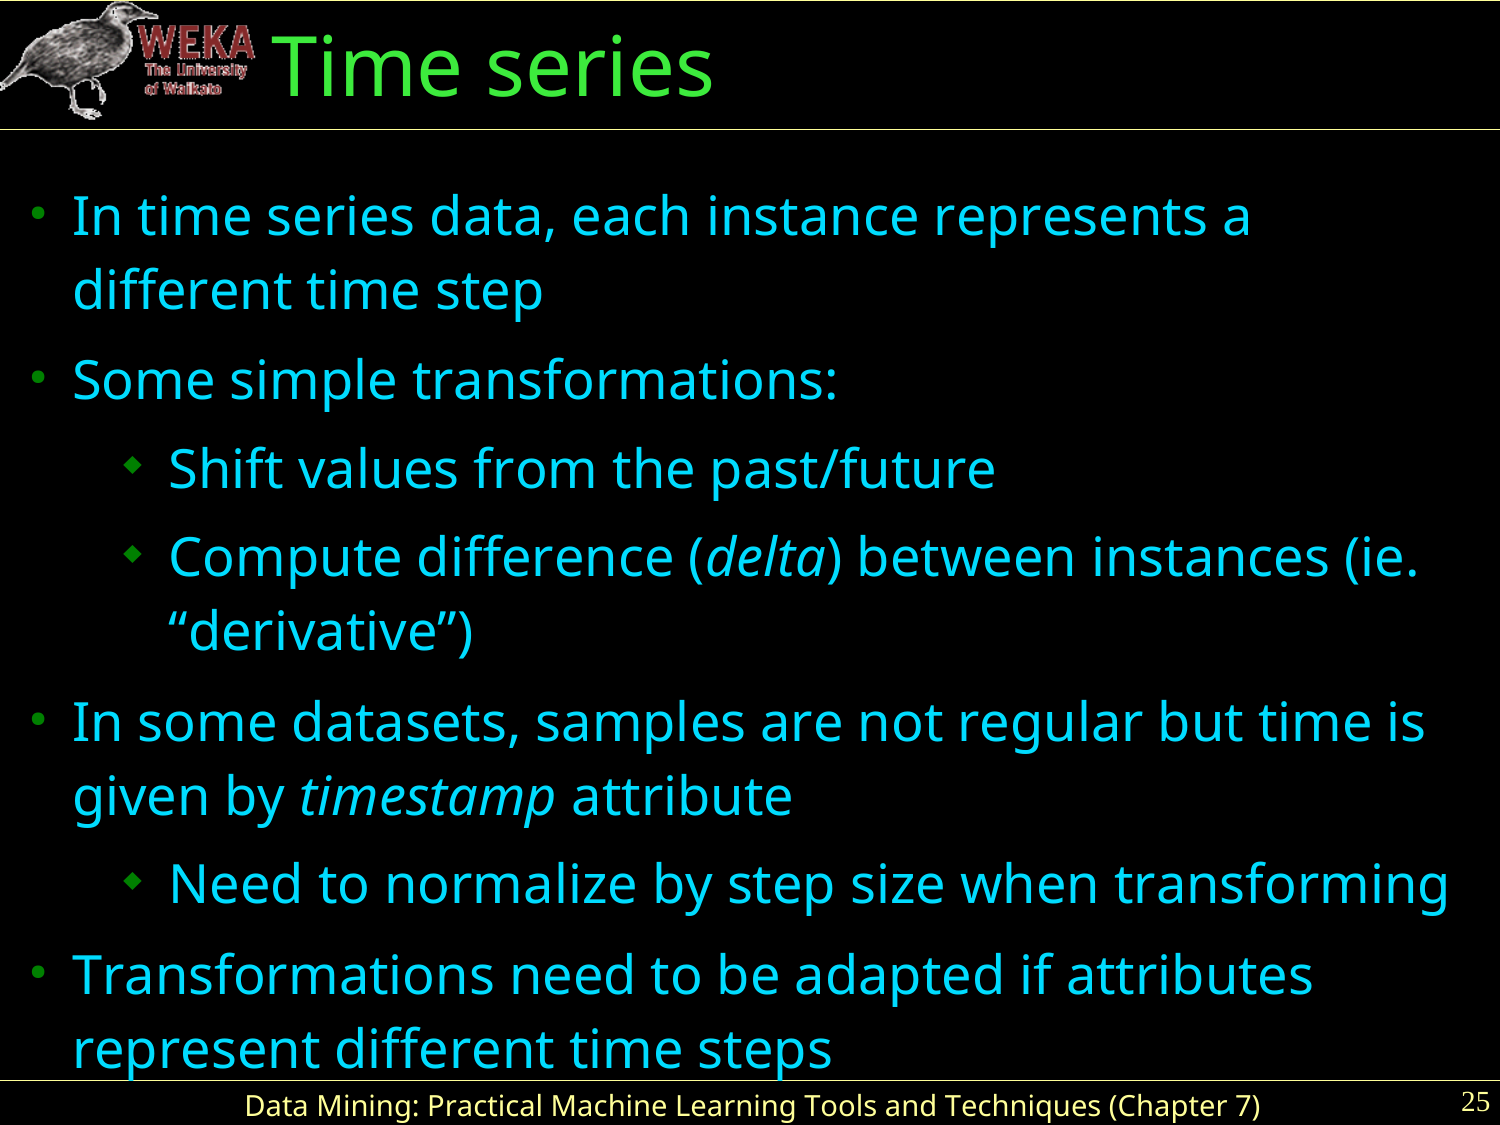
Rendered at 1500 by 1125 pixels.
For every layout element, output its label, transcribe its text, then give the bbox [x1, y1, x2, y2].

list In time series data, each instance represents a different time step Some simple transformations: Shift values from the past/future Compute difference (delta) between instances (ie. “derivative”) In some datasets, samples are not regular but time is given by timestamp attribute Need to normalize by step size when transforming Transformations need to be adapted if attributes represent different time steps [29, 177, 1477, 1093]
title Time series [263, 0, 1500, 159]
picture [0, 1, 263, 129]
